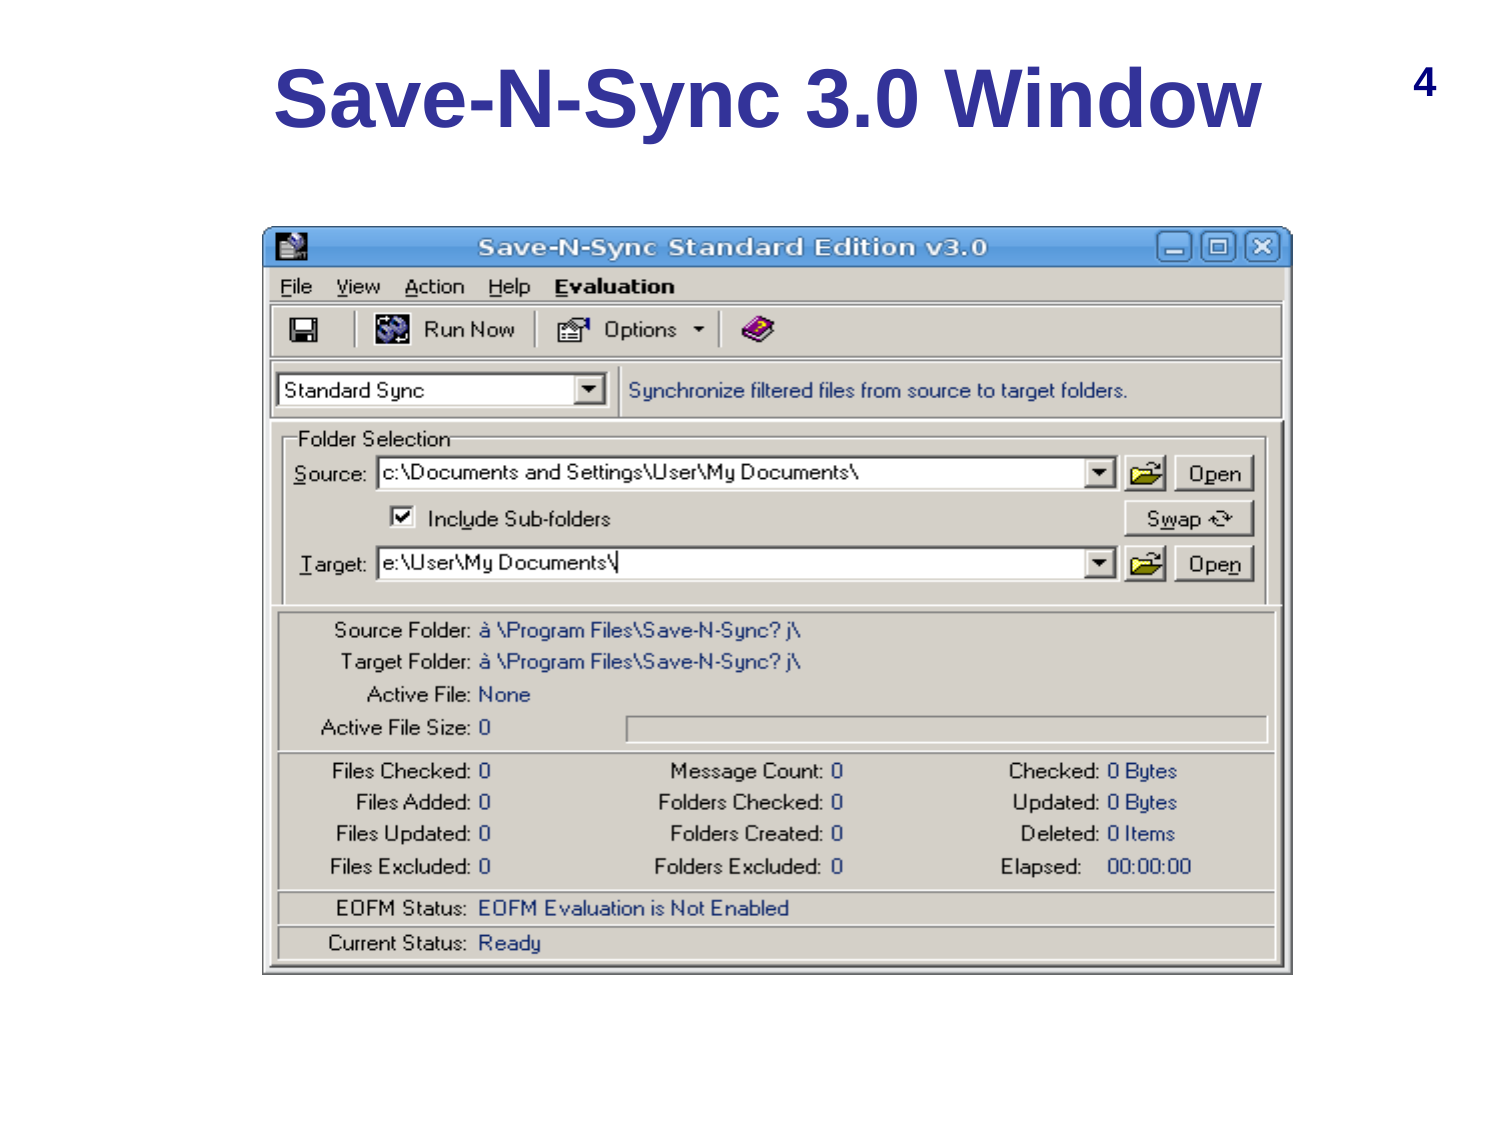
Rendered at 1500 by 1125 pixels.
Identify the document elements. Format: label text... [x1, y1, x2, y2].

title Save-N-Sync 3.0 Window [150, 37, 1388, 161]
picture [262, 226, 1293, 976]
text_box 4 [1387, 47, 1463, 113]
